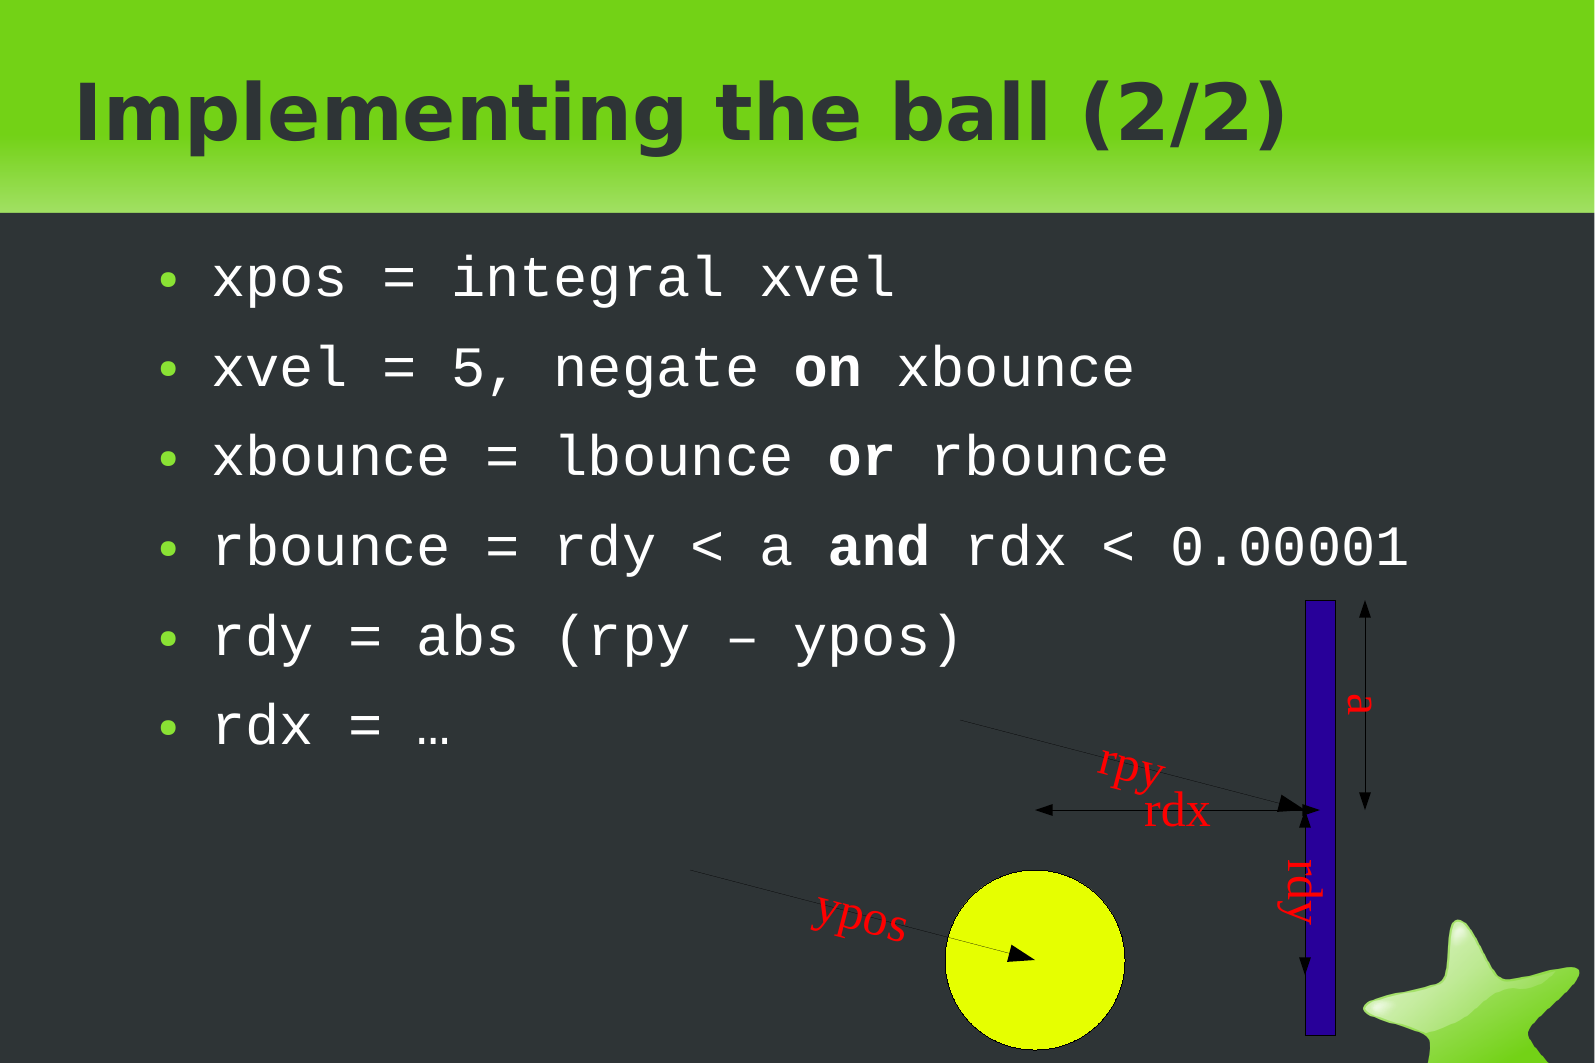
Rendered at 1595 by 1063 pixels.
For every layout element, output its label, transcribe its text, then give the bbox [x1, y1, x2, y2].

text_box [945, 870, 1126, 1051]
text_box [1305, 600, 1336, 1036]
title Implementing the ball (2/2) [74, 25, 1510, 203]
picture [0, 0, 1595, 1063]
list xpos = integral xvel xvel = 5, negate on xbounce xbounce = lbounce or rbounce rbounce = rdy < a and rdx < 0.00001 rdy = abs (rpy – ypos) rdx = … [79, 248, 1515, 951]
text_box [1305, 882, 1310, 892]
